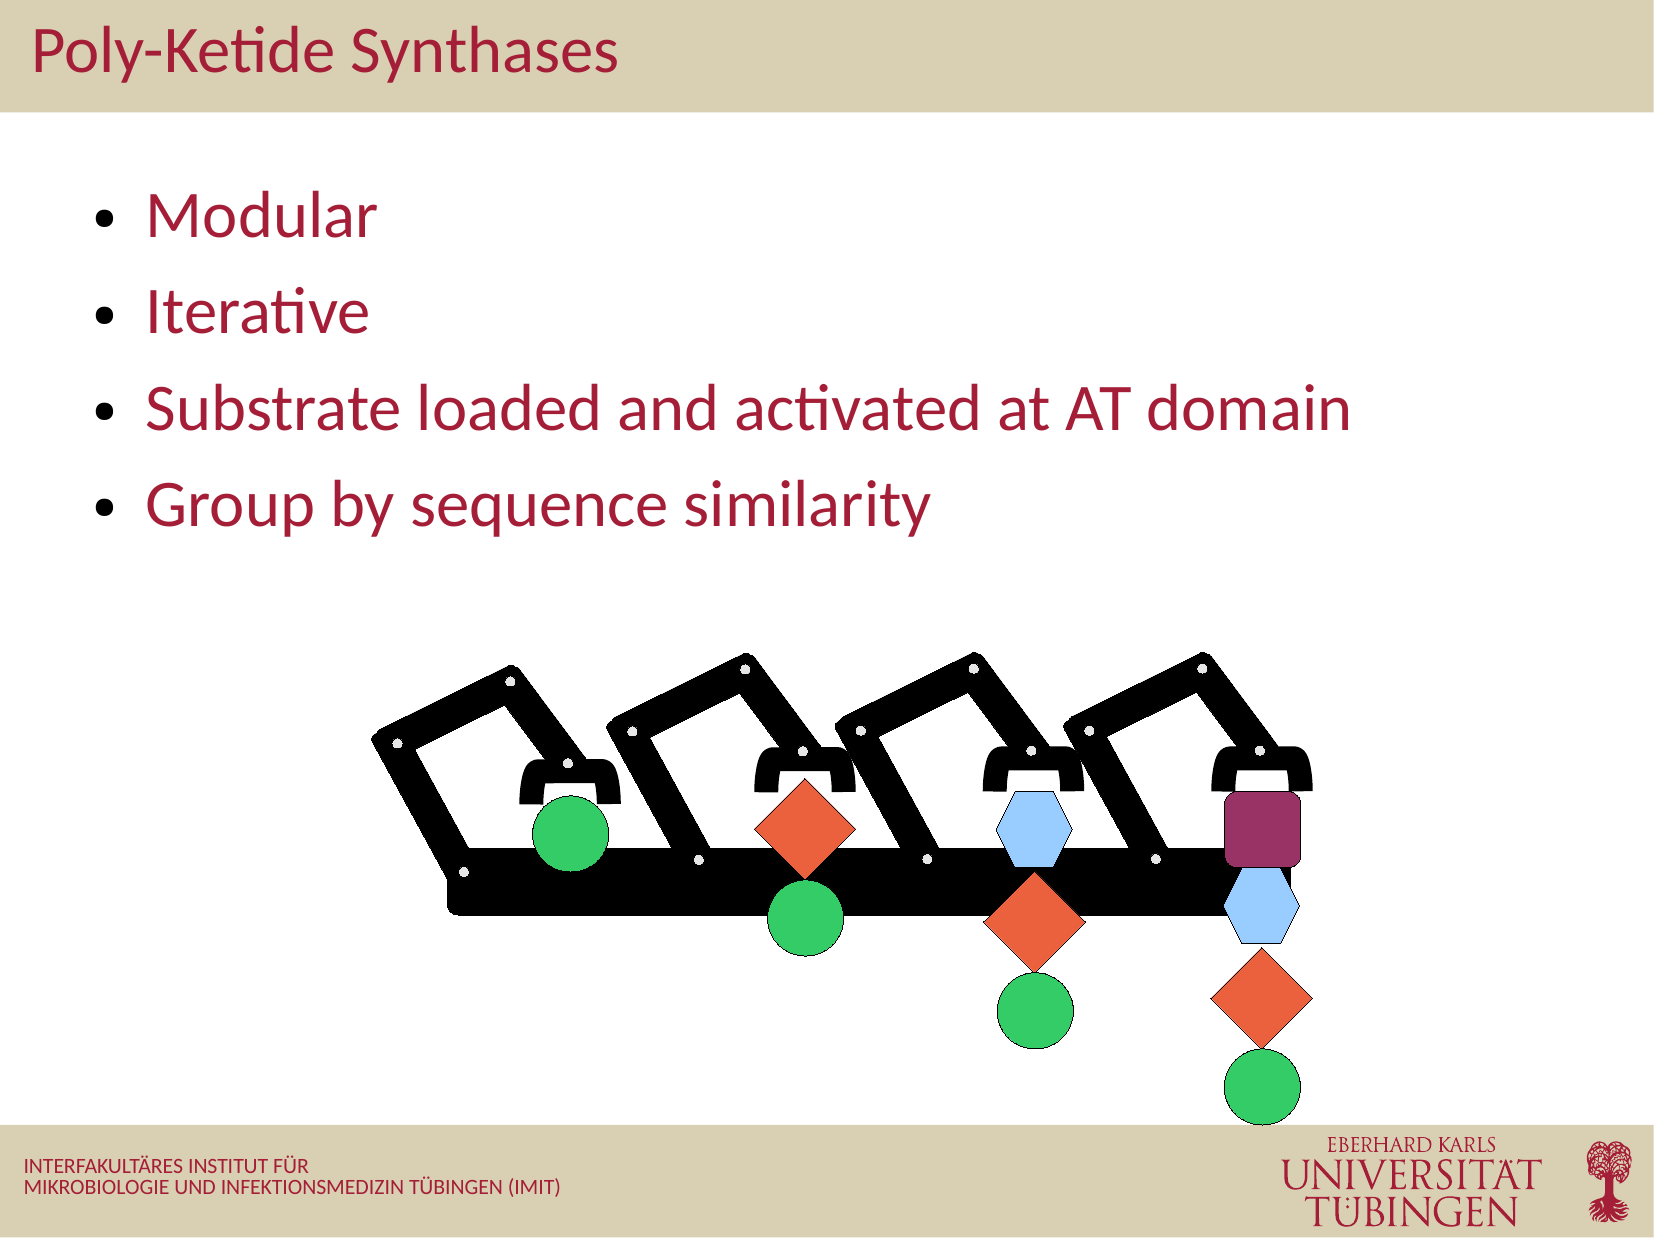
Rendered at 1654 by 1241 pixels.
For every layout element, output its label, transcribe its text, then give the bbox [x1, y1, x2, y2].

text_box [1210, 947, 1313, 1126]
list Modular Iterative Substrate loaded and activated at AT domain Group by sequence similarity [75, 187, 1564, 601]
title Poly-Ketide Synthases [31, 0, 1374, 113]
text_box [371, 652, 1301, 1049]
